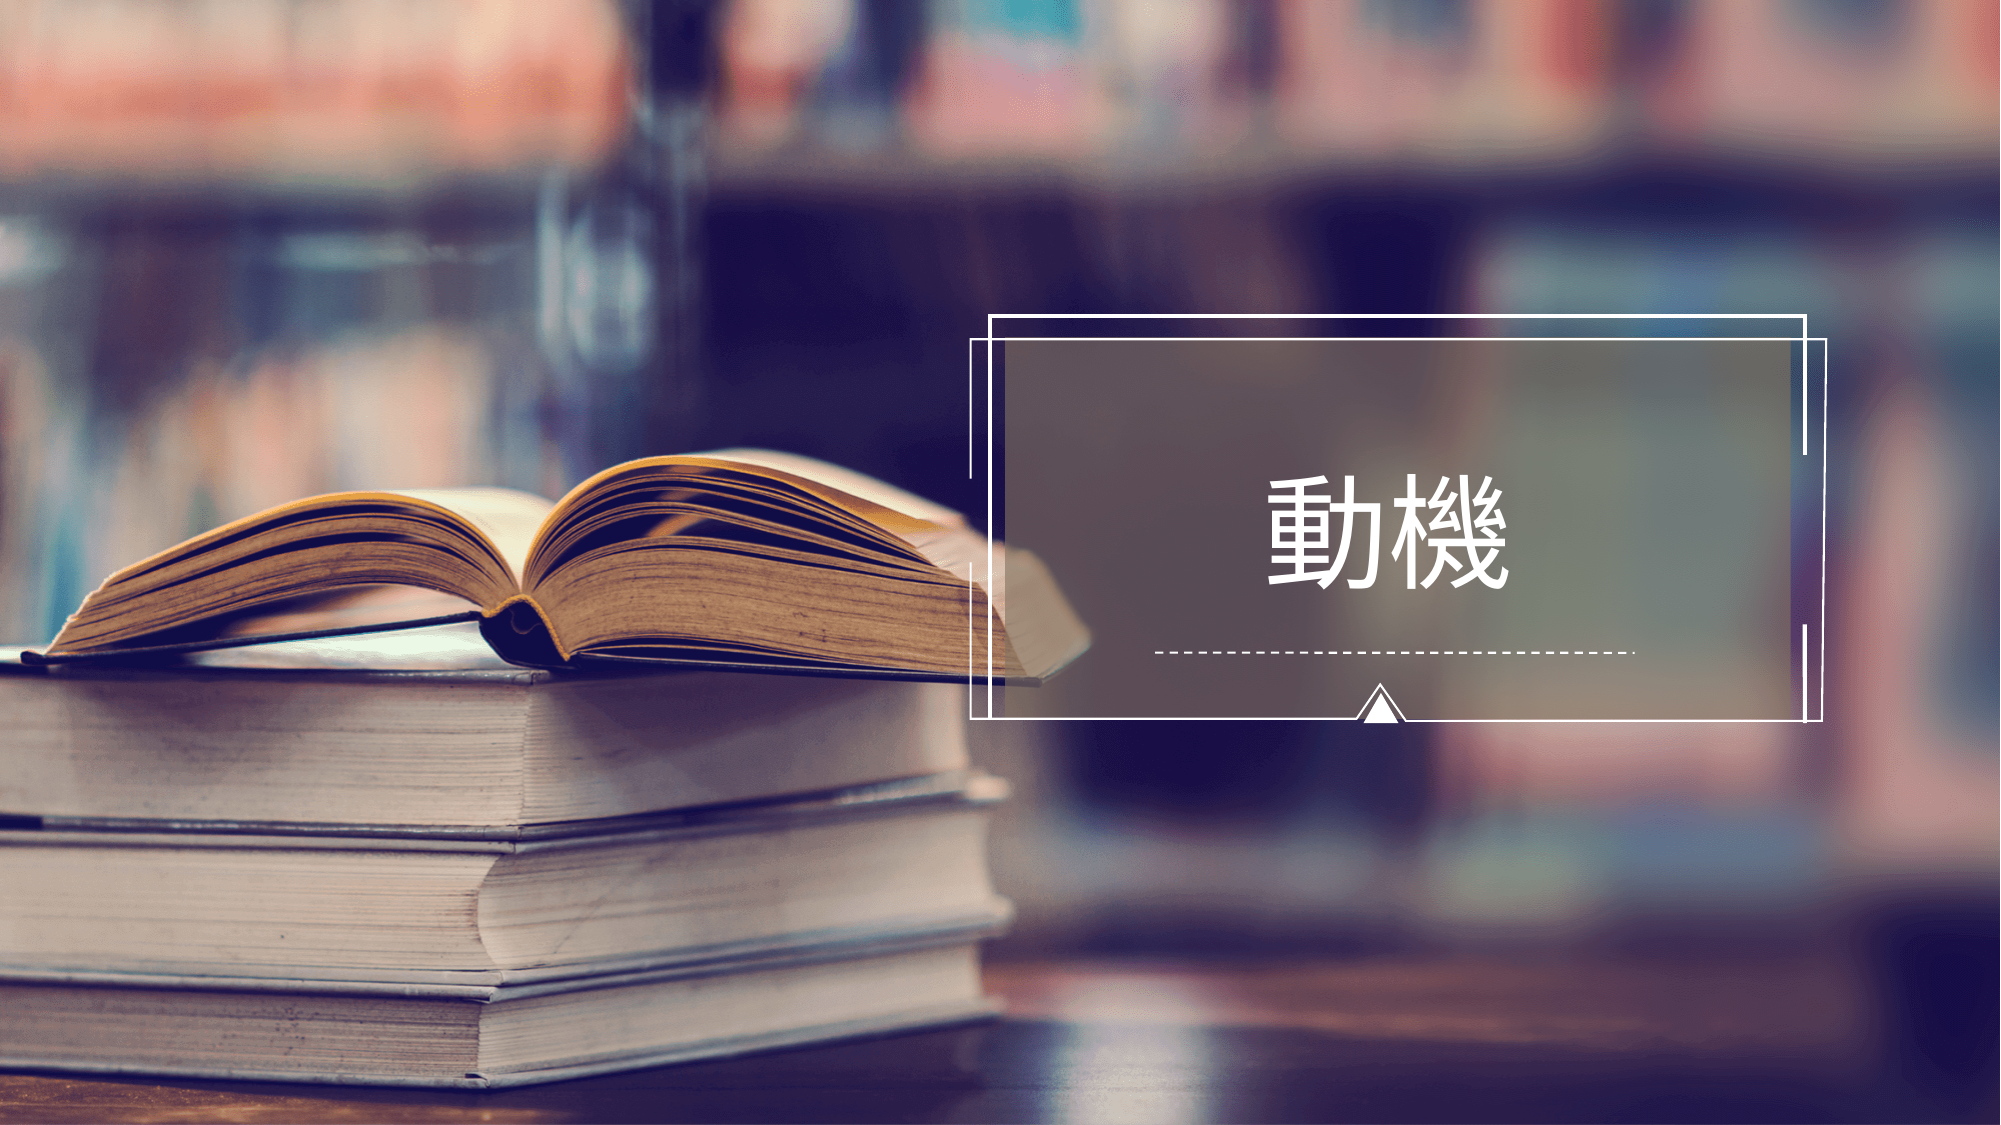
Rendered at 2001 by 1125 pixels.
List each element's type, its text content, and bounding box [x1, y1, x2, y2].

text_box [1359, 688, 1402, 724]
text_box [1005, 341, 1791, 719]
text_box 動機 [1248, 446, 1549, 612]
picture [0, 0, 2000, 1125]
